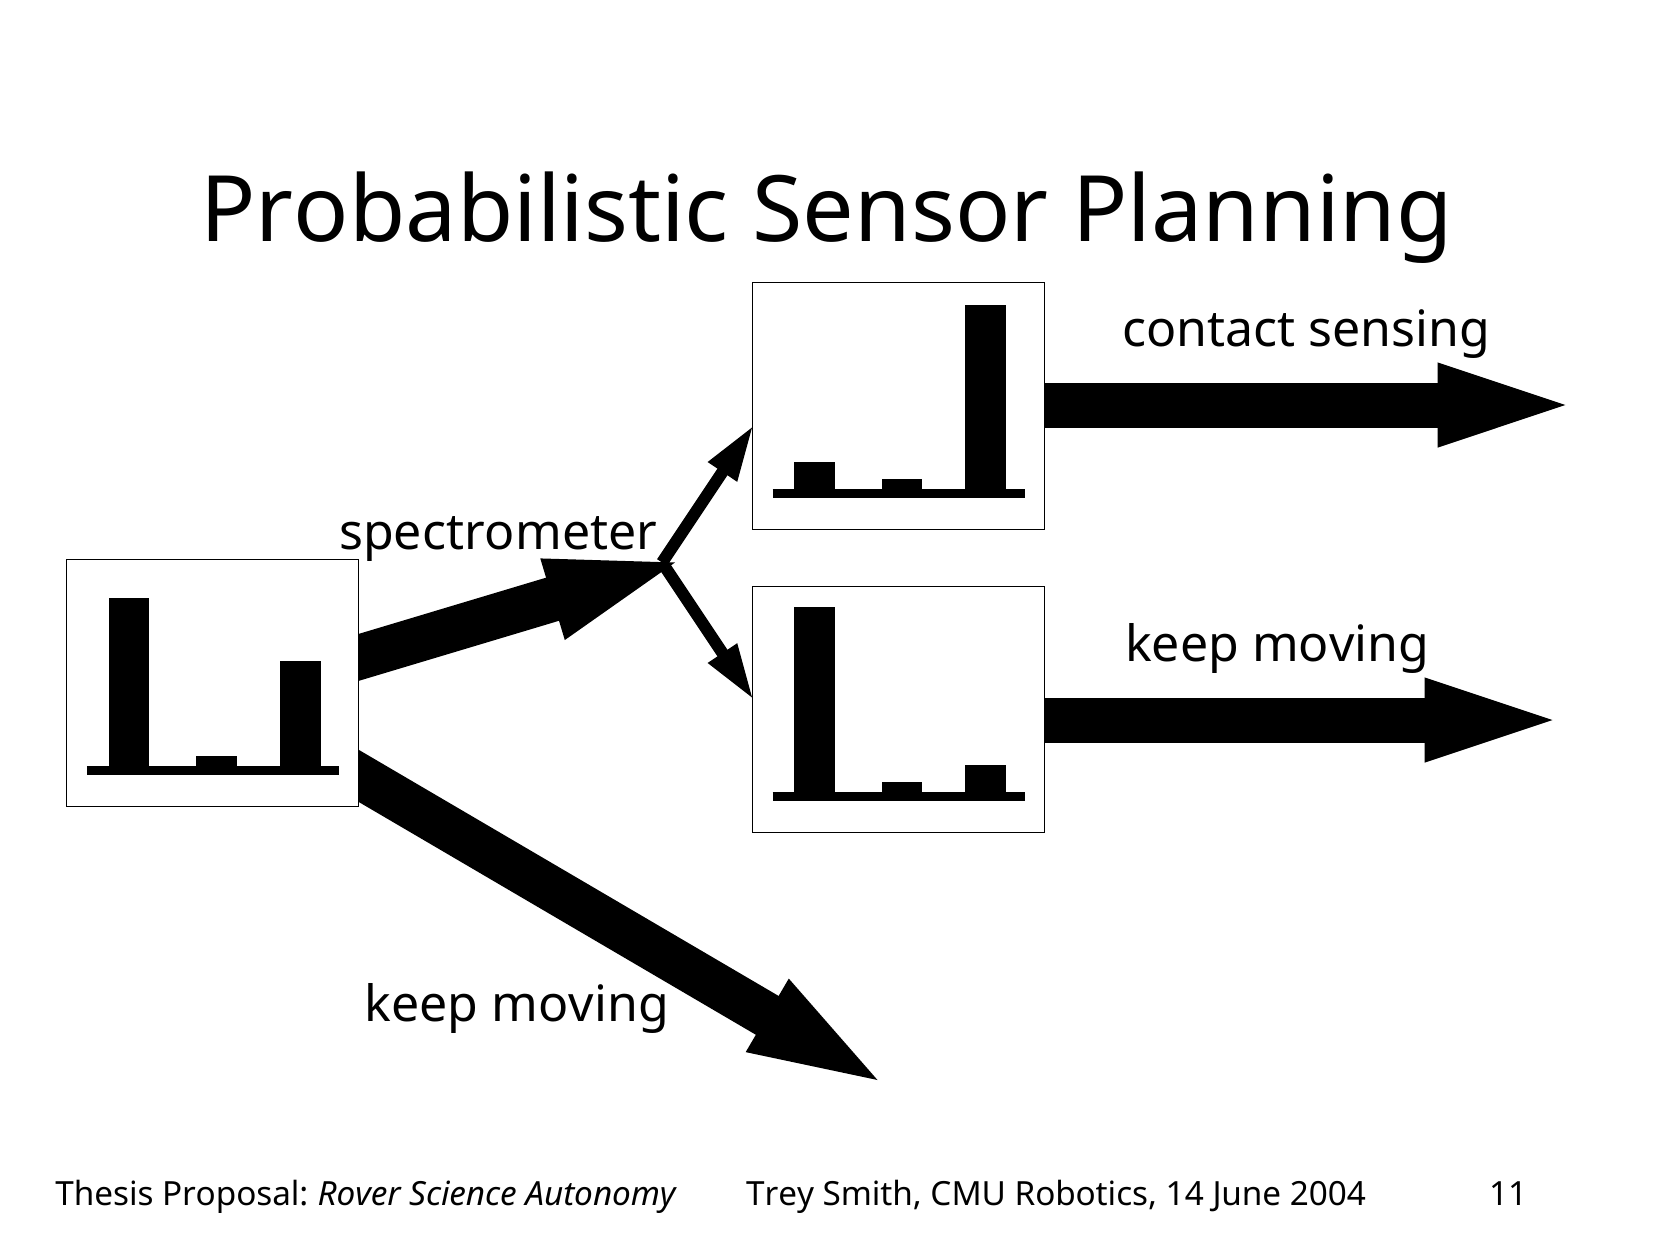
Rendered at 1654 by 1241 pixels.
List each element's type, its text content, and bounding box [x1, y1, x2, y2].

text_box [752, 282, 1045, 530]
text_box keep moving [364, 968, 651, 1026]
text_box [66, 559, 359, 807]
text_box contact sensing [1122, 292, 1473, 351]
text_box keep moving [1125, 607, 1412, 666]
text_box spectrometer [339, 495, 635, 554]
title Probabilistic Sensor Planning [121, 102, 1534, 311]
text_box [752, 586, 1045, 833]
